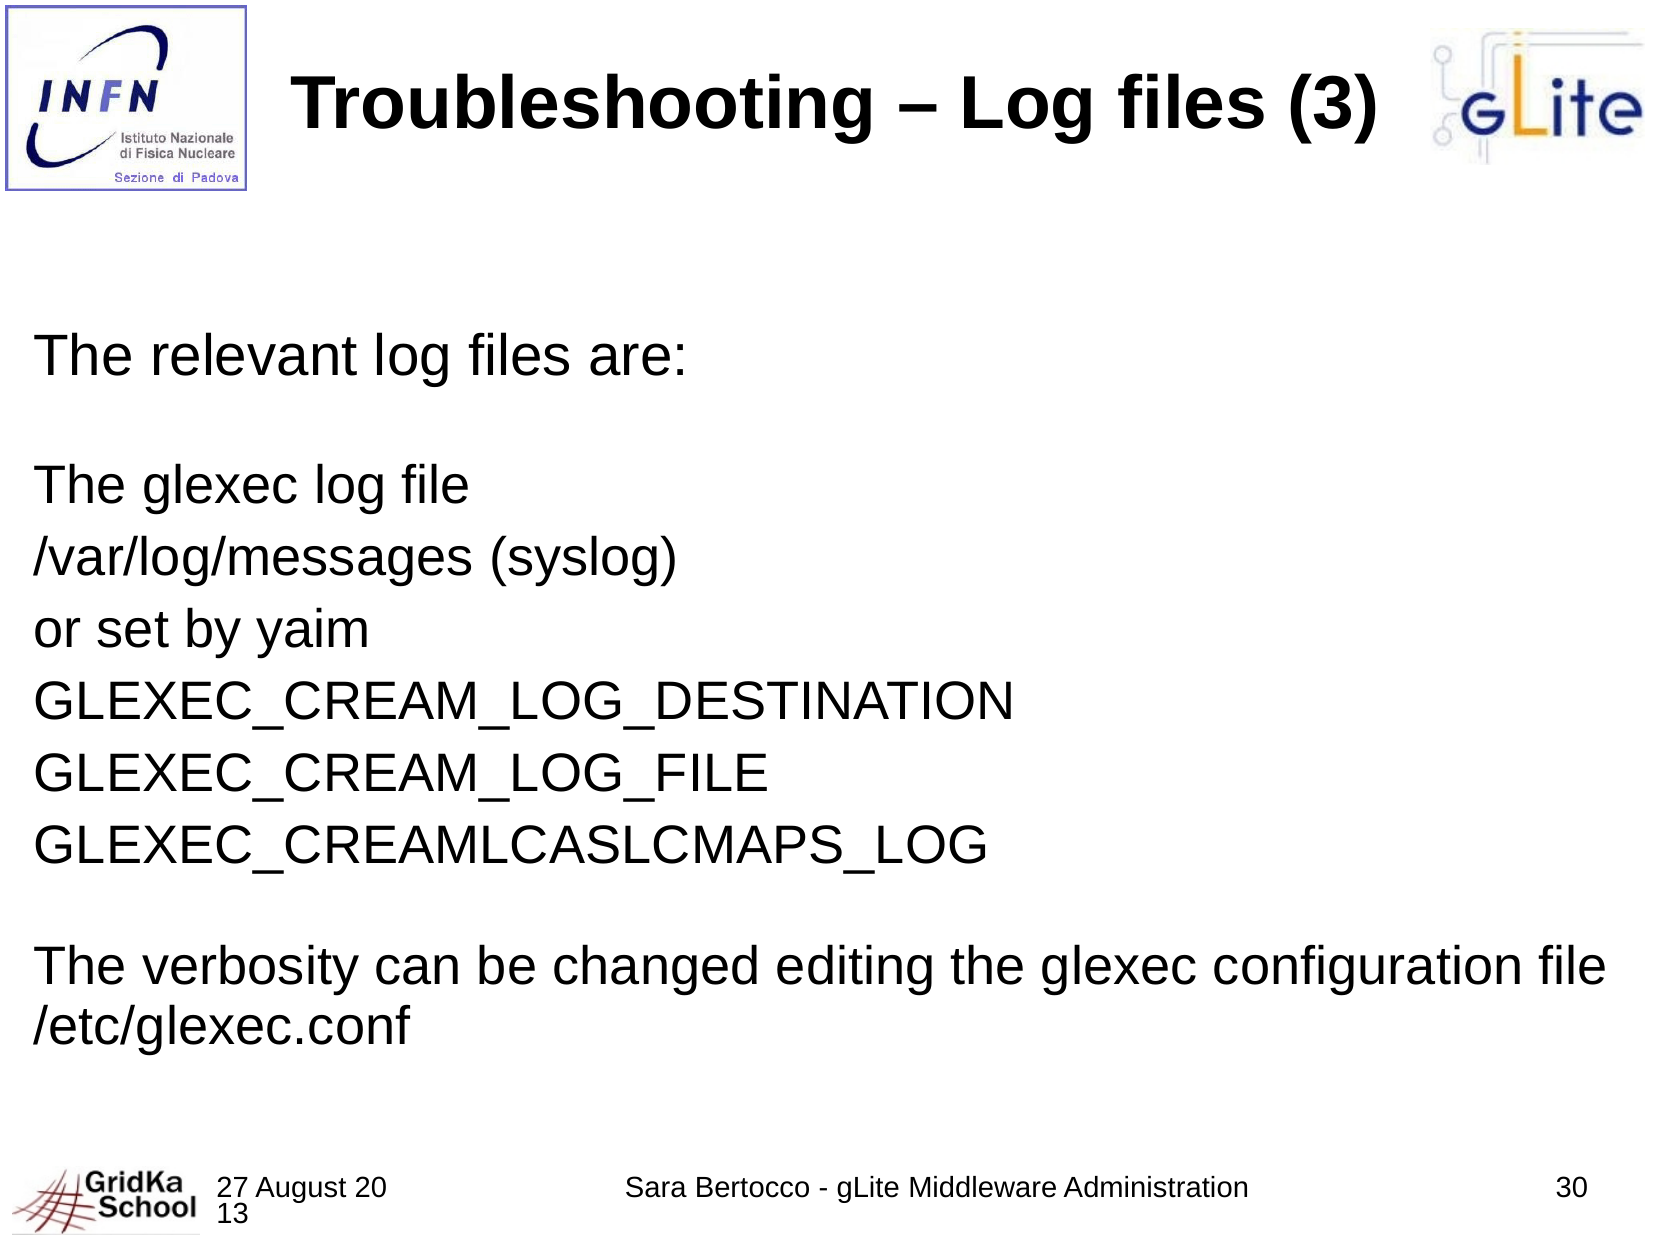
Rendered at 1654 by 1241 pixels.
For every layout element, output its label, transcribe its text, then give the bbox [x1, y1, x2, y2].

picture [12, 1166, 200, 1235]
text_box The relevant log files are: The glexec log file /var/log/messages (syslog) or set by yaim GLEXEC_CREAM_LOG_DESTINATION GLEXEC_CREAM_LOG_FILE GLEXEC_CREAMLCASLCMAPS_LOG The verbosity can be changed editing the glexec configuration file /etc/glexec.conf [18, 314, 1640, 1125]
title Troubleshooting – Log files (3) [0, 11, 1645, 193]
picture [5, 5, 247, 191]
picture [1430, 28, 1645, 165]
